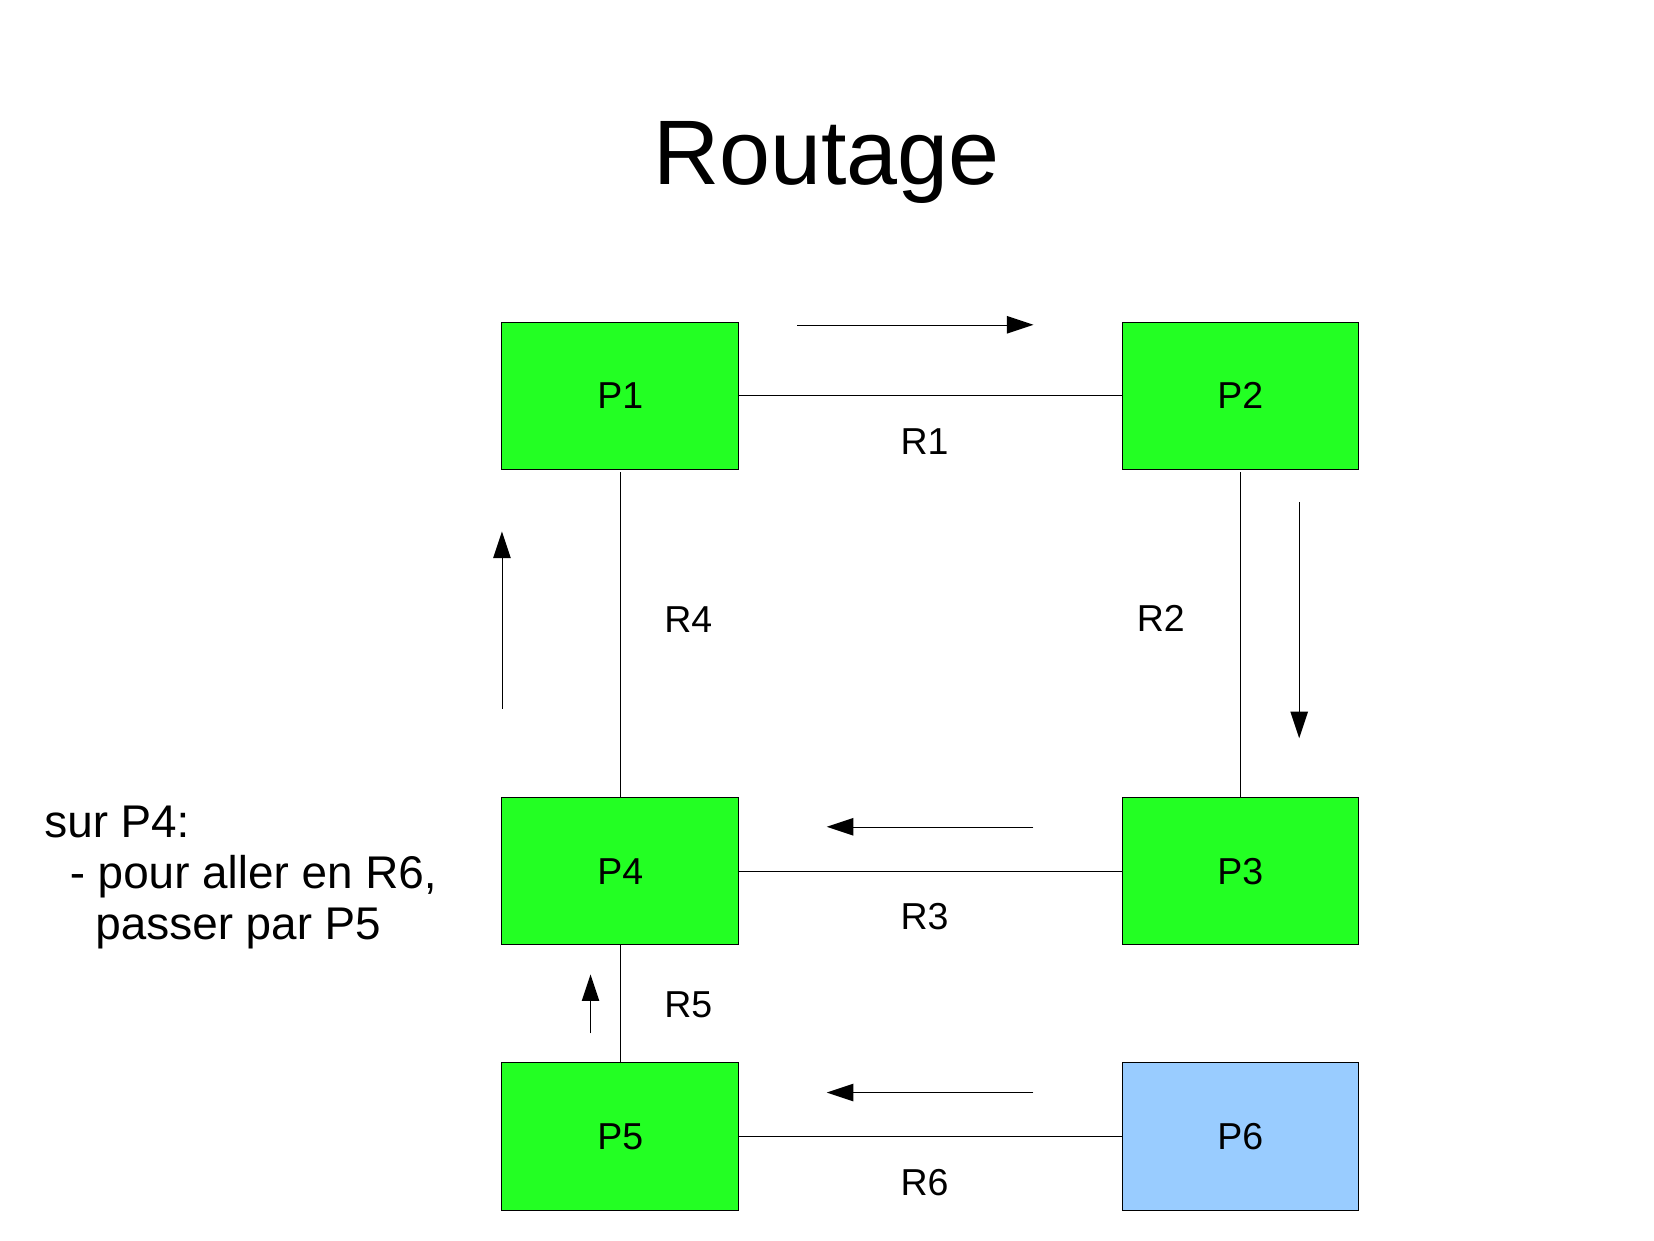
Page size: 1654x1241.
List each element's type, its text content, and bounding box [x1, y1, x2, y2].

text_box R4 [649, 590, 739, 648]
text_box P6 [1122, 1062, 1359, 1211]
text_box R6 [885, 1153, 975, 1211]
text_box R2 [1122, 590, 1211, 648]
text_box P3 [1122, 797, 1359, 945]
text_box P4 [502, 797, 739, 945]
text_box P1 [501, 322, 739, 470]
text_box R5 [649, 976, 739, 1034]
text_box R1 [885, 413, 975, 471]
text_box P2 [1122, 322, 1359, 470]
title Routage [82, 49, 1571, 257]
text_box R3 [885, 888, 975, 945]
text_box P5 [501, 1062, 739, 1211]
text_box sur P4: - pour aller en R6, passer par P5 [29, 788, 502, 958]
